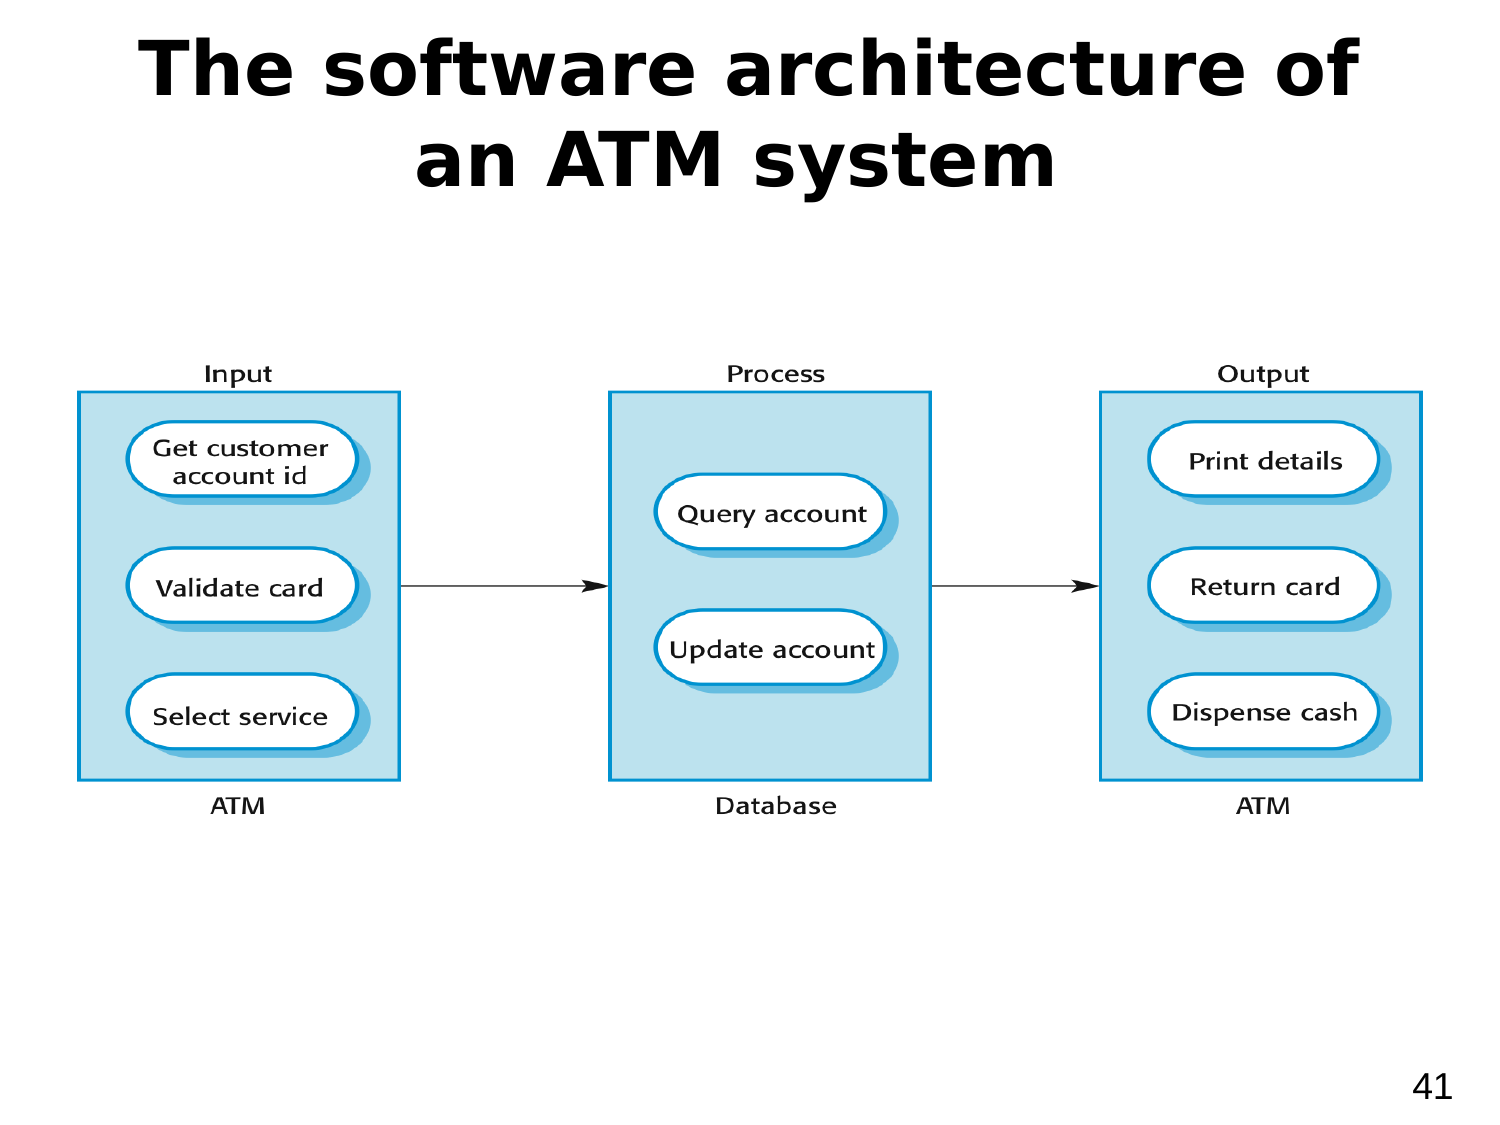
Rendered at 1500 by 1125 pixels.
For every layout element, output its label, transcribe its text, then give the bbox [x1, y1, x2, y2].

picture [74, 295, 1425, 884]
title The software architecture of an ATM system [75, 44, 1425, 177]
